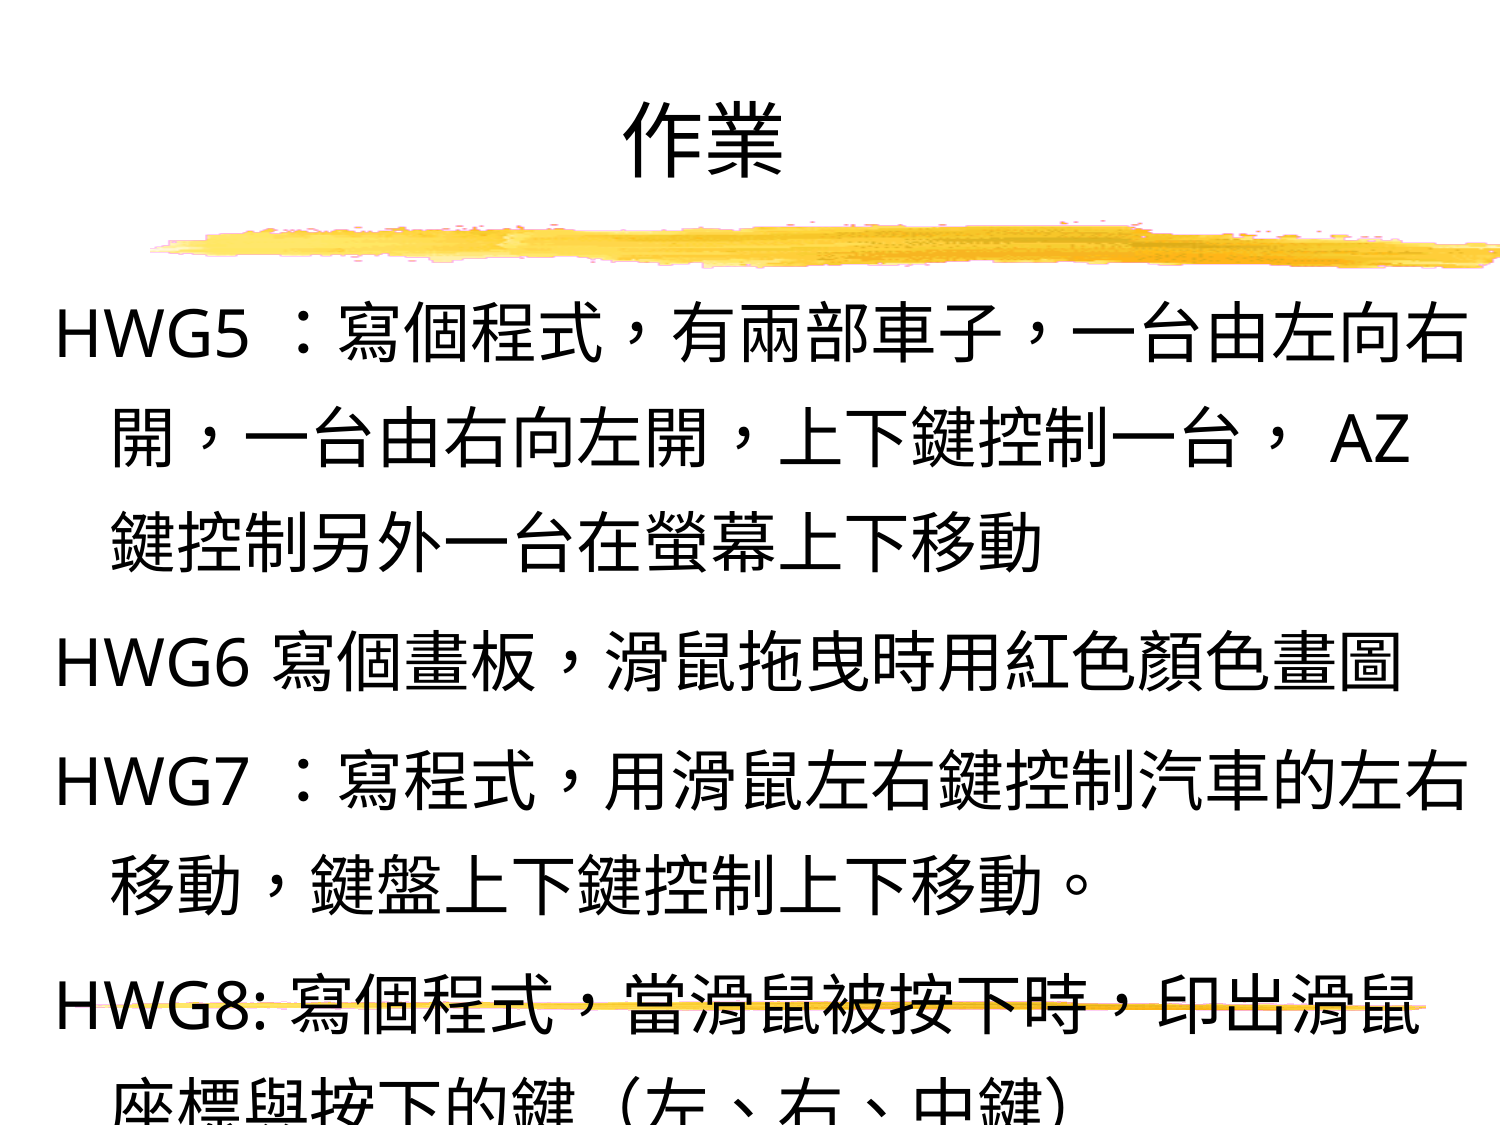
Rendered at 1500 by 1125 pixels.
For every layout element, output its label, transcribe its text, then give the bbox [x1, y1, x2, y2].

title 作業 [66, 35, 1342, 225]
picture [150, 215, 1500, 279]
list HWG5：寫個程式，有兩部車子，一台由左向右開，一台由右向左開，上下鍵控制一台，AZ鍵控制另外一台在螢幕上下移動 HWG6寫個畫板，滑鼠拖曳時用紅色顏色畫圖 HWG7：寫程式，用滑鼠左右鍵控制汽車的左右移動，鍵盤上下鍵控制上下移動。 HWG8:寫個程式，當滑鼠被按下時，印出滑鼠座標與按下的鍵（左、右、中鍵） [53, 272, 1475, 1035]
